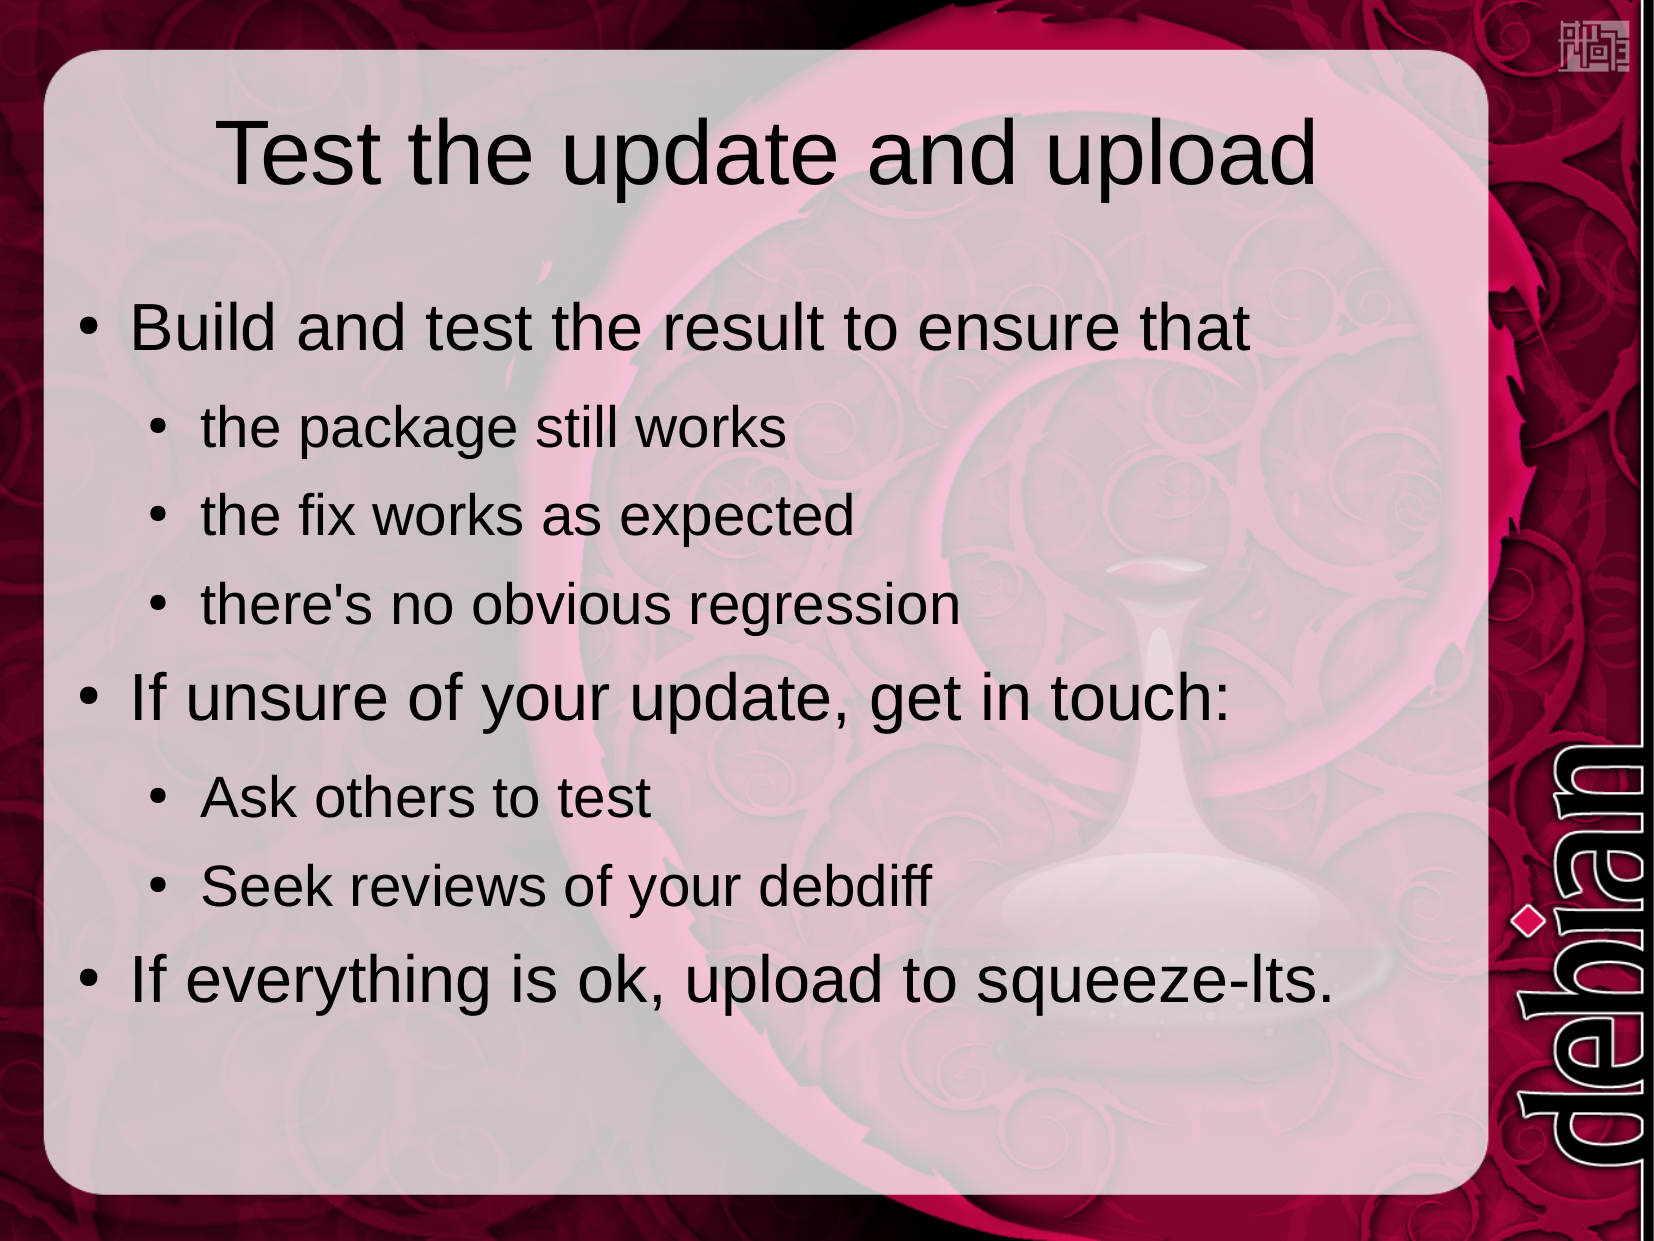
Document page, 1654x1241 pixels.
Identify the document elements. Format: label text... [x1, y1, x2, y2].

picture [0, 0, 1654, 1241]
title Test the update and upload [59, 49, 1477, 257]
list Build and test the result to ensure that the package still works the fix works as expected there's no obvious regression If unsure of your update, get in touch: Ask others to test Seek reviews of your debdiff If everything is ok, upload to squeeze-lts. [59, 290, 1477, 1109]
